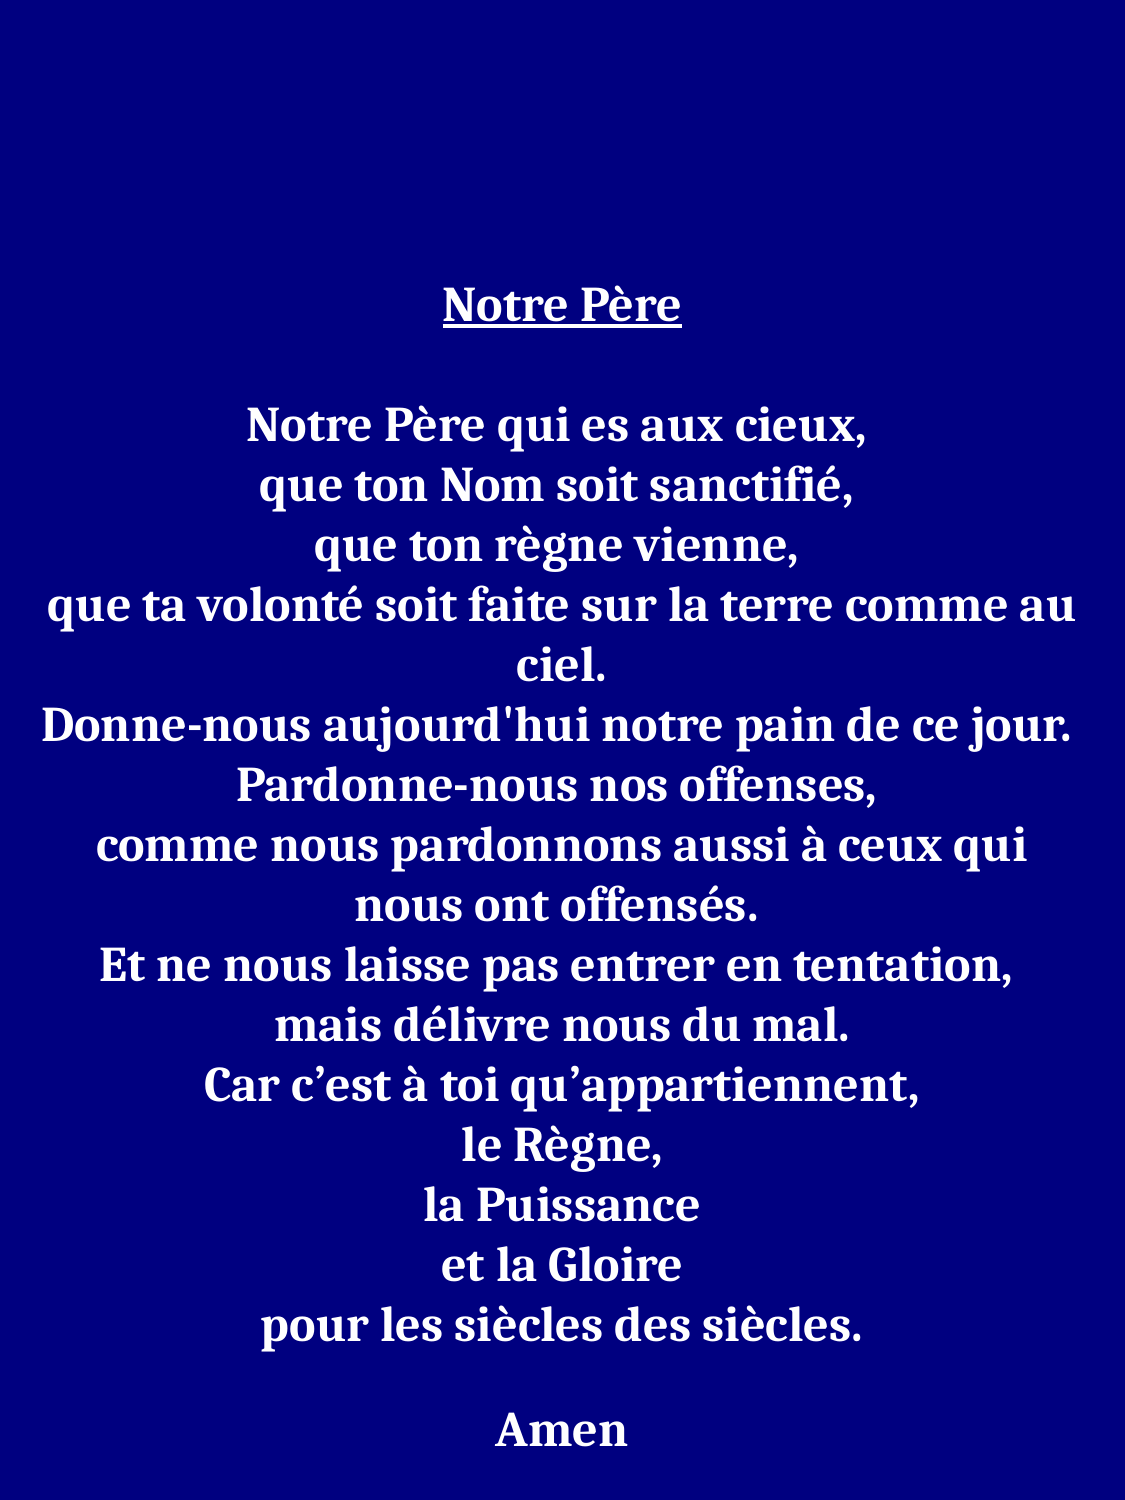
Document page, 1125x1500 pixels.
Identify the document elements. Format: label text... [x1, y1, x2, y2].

text_box Notre Père Notre Père qui es aux cieux, que ton Nom soit sanctifié, que ton règne vienne, que ta volonté soit faite sur la terre comme au ciel. Donne-nous aujourd'hui notre pain de ce jour. Pardonne-nous nos offenses, comme nous pardonnons aussi à ceux qui nous ont offensés. Et ne nous laisse pas entrer en tentation, mais délivre nous du mal. Car c’est à toi qu’appartiennent, le Règne, la Puissance et la Gloire pour les siècles des siècles. Amen [21, 225, 1104, 1500]
